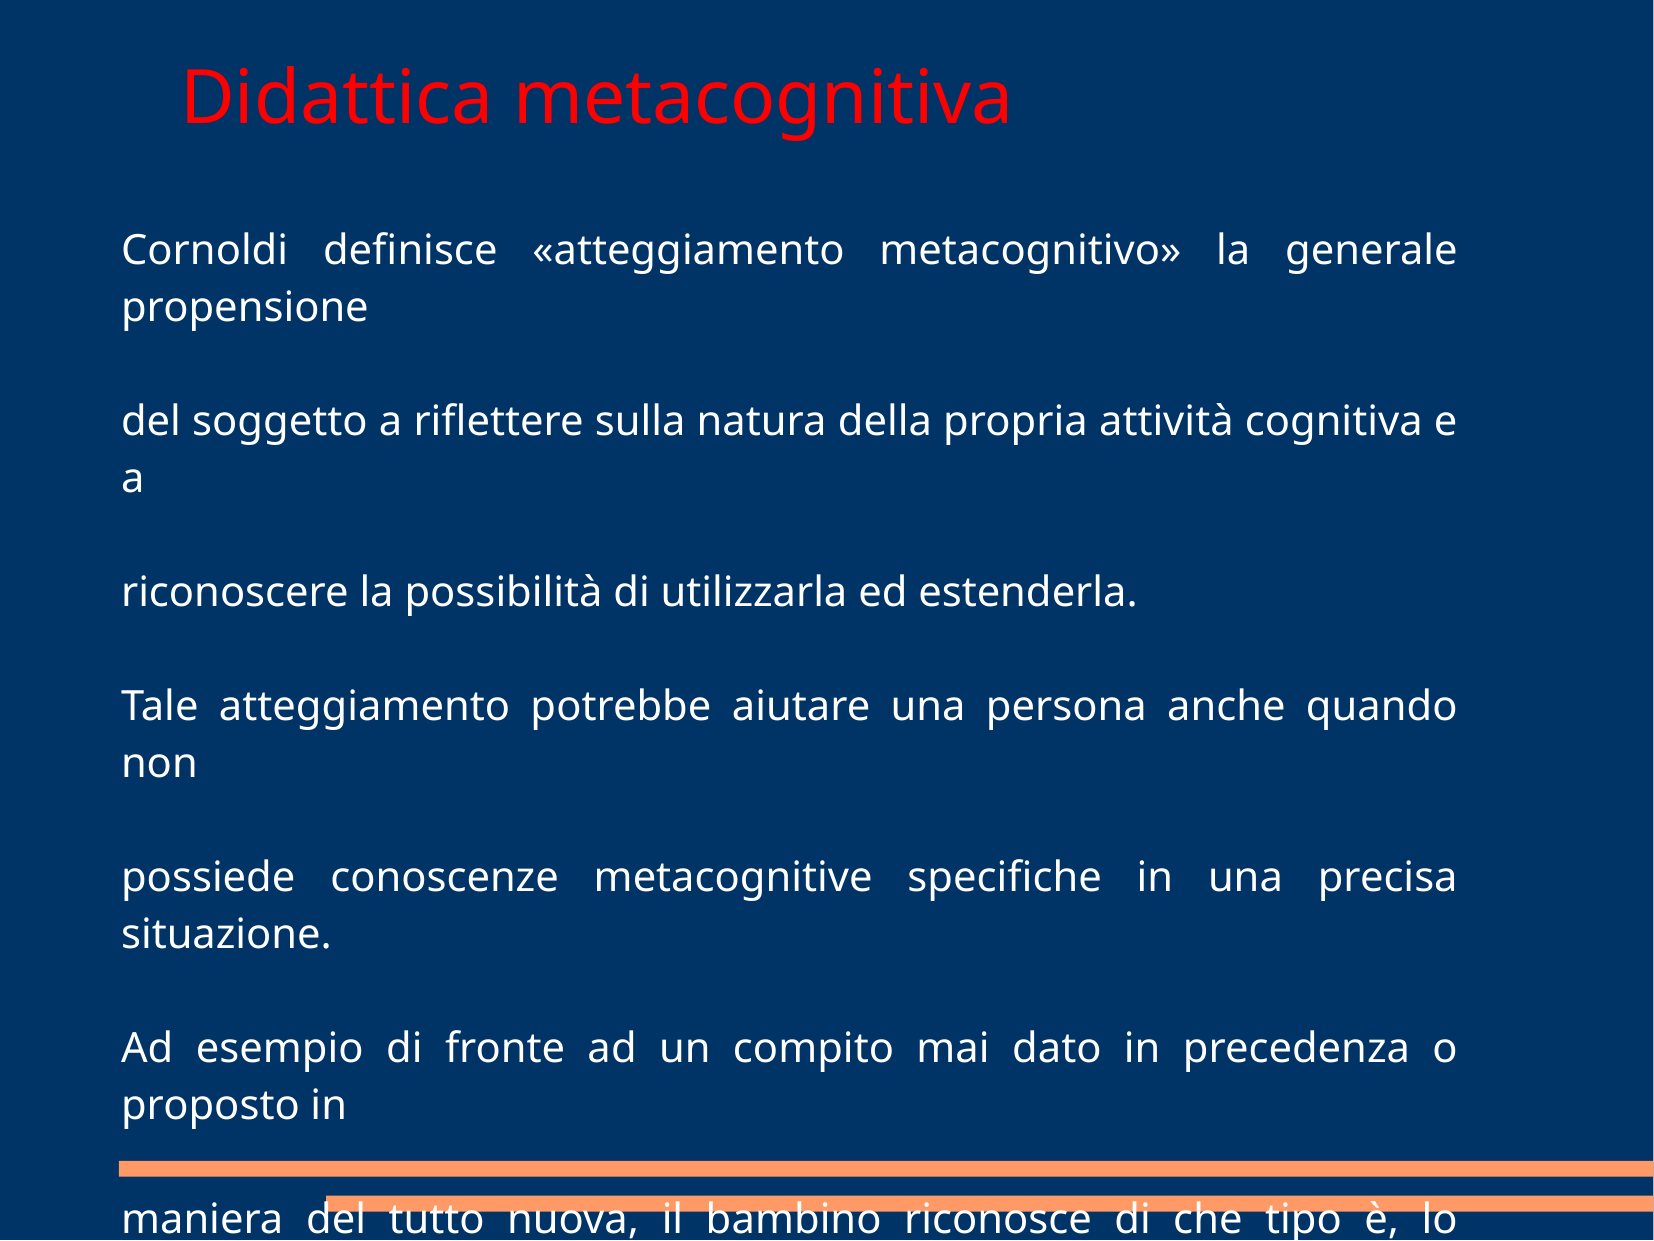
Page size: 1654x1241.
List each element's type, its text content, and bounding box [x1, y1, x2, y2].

text_box Didattica metacognitiva [165, 35, 1205, 166]
text_box Cornoldi definisce «atteggiamento metacognitivo» la generale propensione del soggetto a riflettere sulla natura della propria attività cognitiva e a riconoscere la possibilità di utilizzarla ed estenderla. Tale atteggiamento potrebbe aiutare una persona anche quando non possiede conoscenze metacognitive specifiche in una precisa situazione. Ad esempio di fronte ad un compito mai dato in precedenza o proposto in maniera del tutto nuova, il bambino riconosce di che tipo è, lo collega a situazioni note e già sperimentate e capisce che un certo tipo di comportamento è più utile di altri al fine della risoluzione [106, 212, 1474, 1099]
